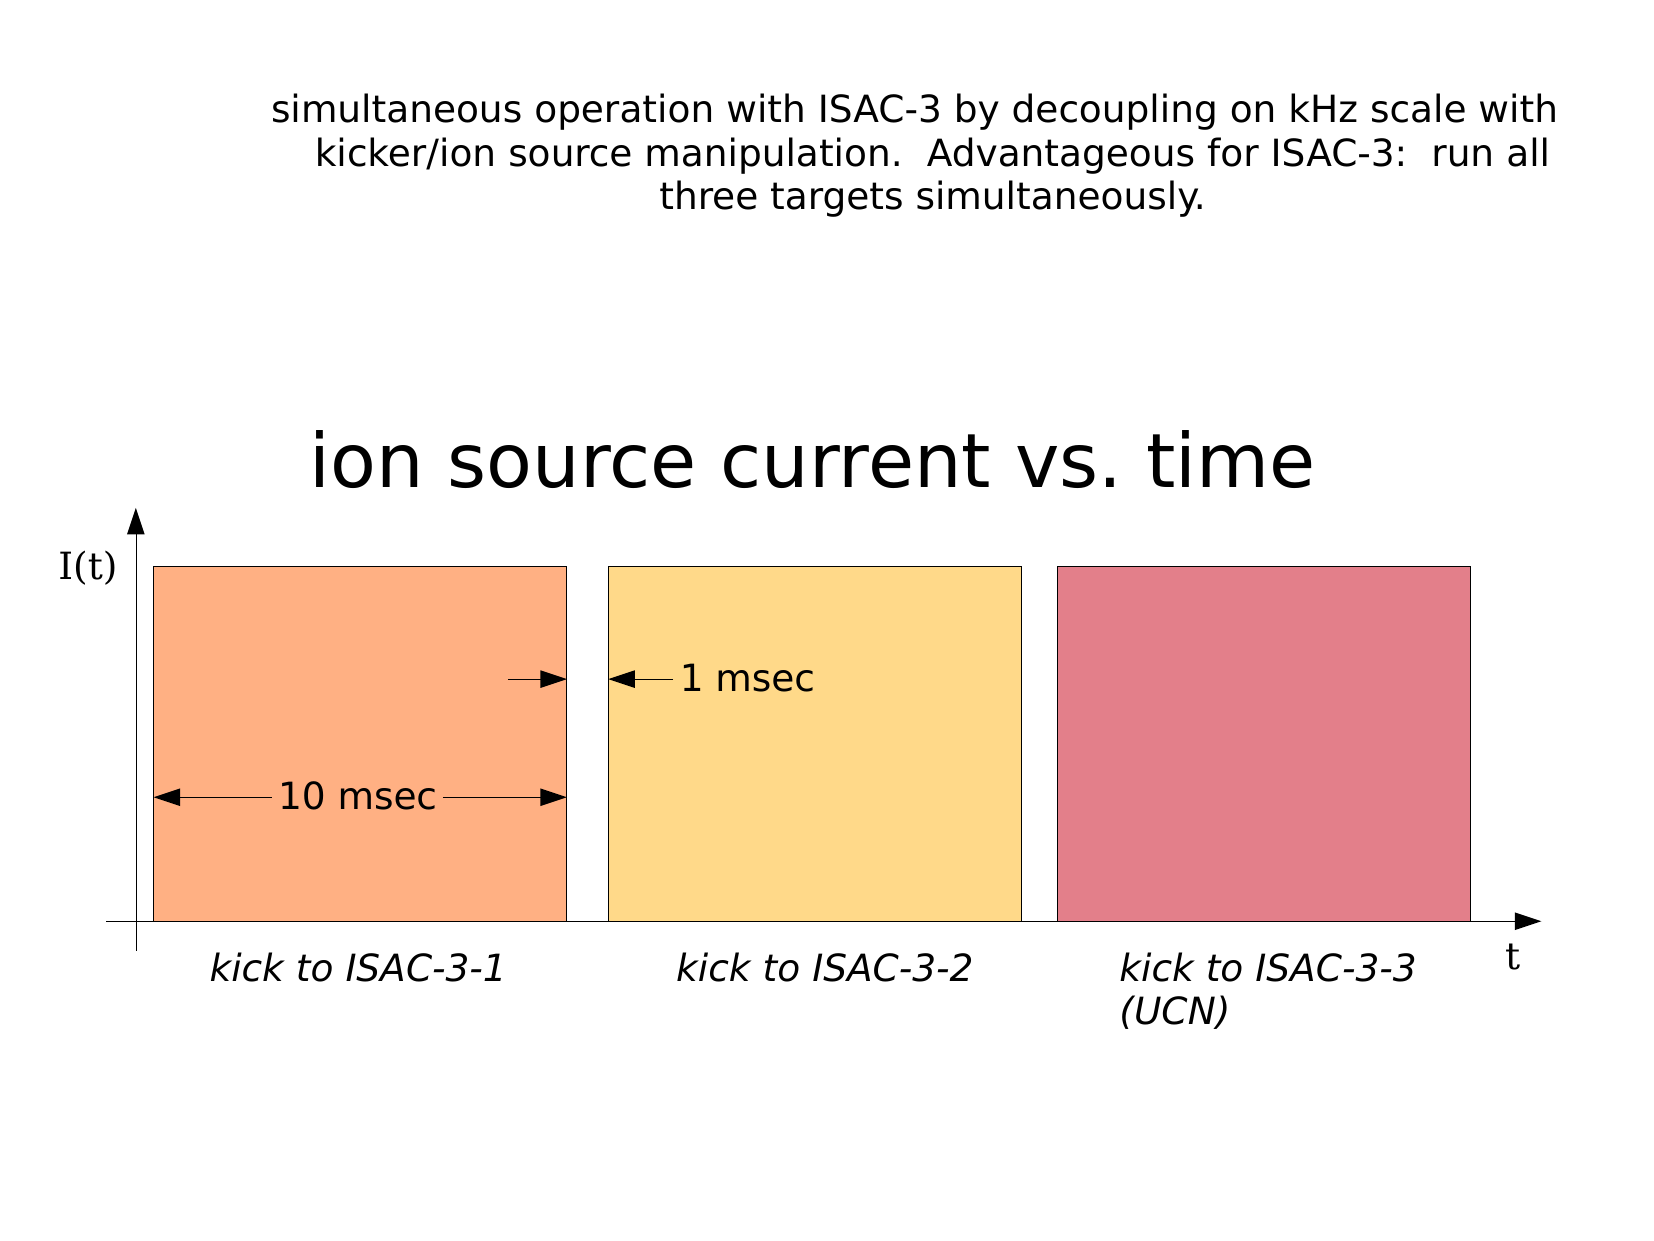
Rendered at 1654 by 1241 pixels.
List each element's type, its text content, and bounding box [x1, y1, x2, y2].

text_box [153, 566, 567, 797]
text_box ion source current vs. time [295, 410, 1331, 513]
text_box 1 msec [665, 649, 830, 708]
text_box [1057, 566, 1471, 922]
text_box [608, 566, 1022, 922]
text_box t [1490, 927, 1536, 986]
text_box [153, 798, 567, 922]
text_box kick to ISAC-3-1 [194, 938, 523, 998]
text_box kick to ISAC-3-3 (UCN) [1104, 938, 1432, 1041]
text_box I(t) [43, 537, 133, 596]
text_box kick to ISAC-3-2 [661, 938, 989, 998]
text_box 10 msec [263, 767, 453, 827]
title simultaneous operation with ISAC-3 by decoupling on kHz scale with kicker/ion source manipulation. Advantageous for ISAC-3: run all three targets simultaneously. [82, 56, 1571, 250]
